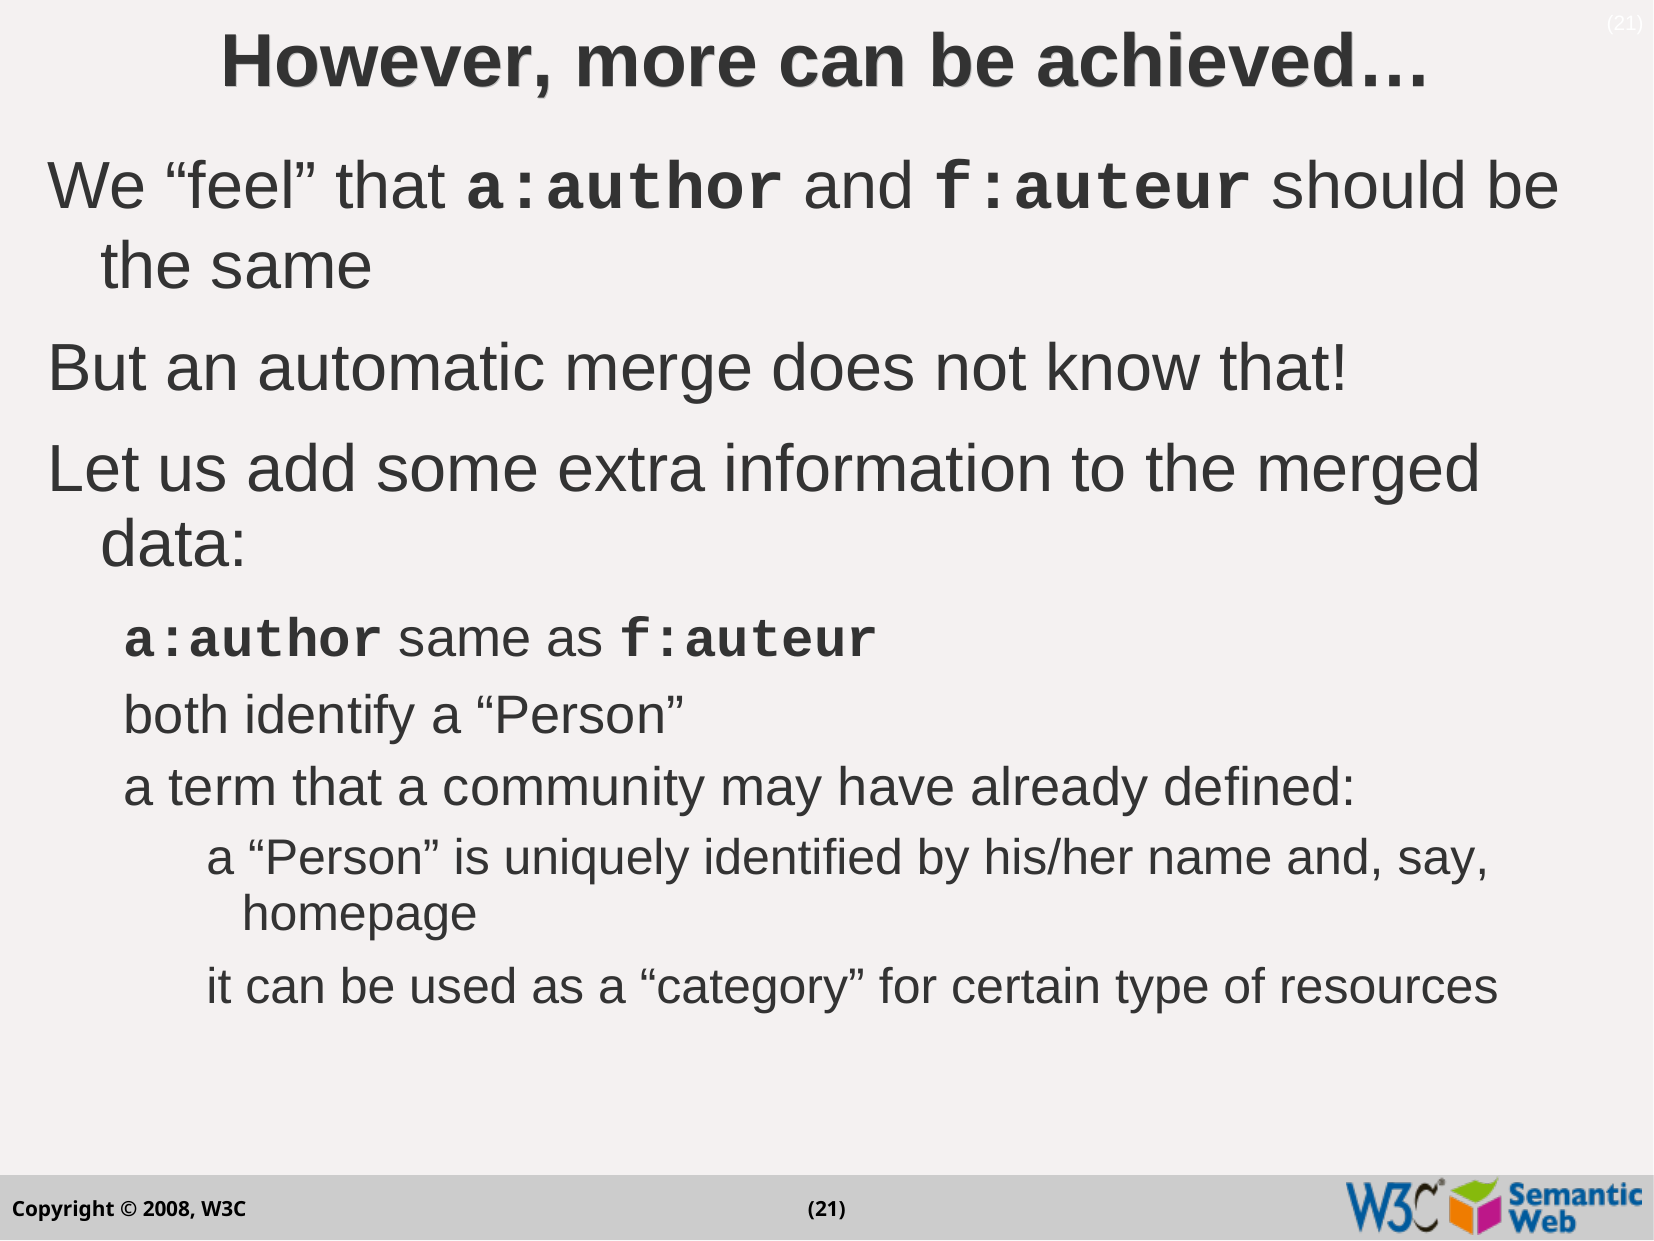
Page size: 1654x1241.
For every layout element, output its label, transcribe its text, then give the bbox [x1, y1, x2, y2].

list We “feel” that a:author and f:auteur should be the same But an automatic merge does not know that! Let us add some extra information to the merged data: a:author same as f:auteur both identify a “Person” a term that a community may have already defined: a “Person” is uniquely identified by his/her name and, say, homepage it can be used as a “category” for certain type of resources [29, 147, 1624, 1119]
picture [1346, 1175, 1642, 1235]
title However, more can be achieved… [0, 0, 1654, 119]
